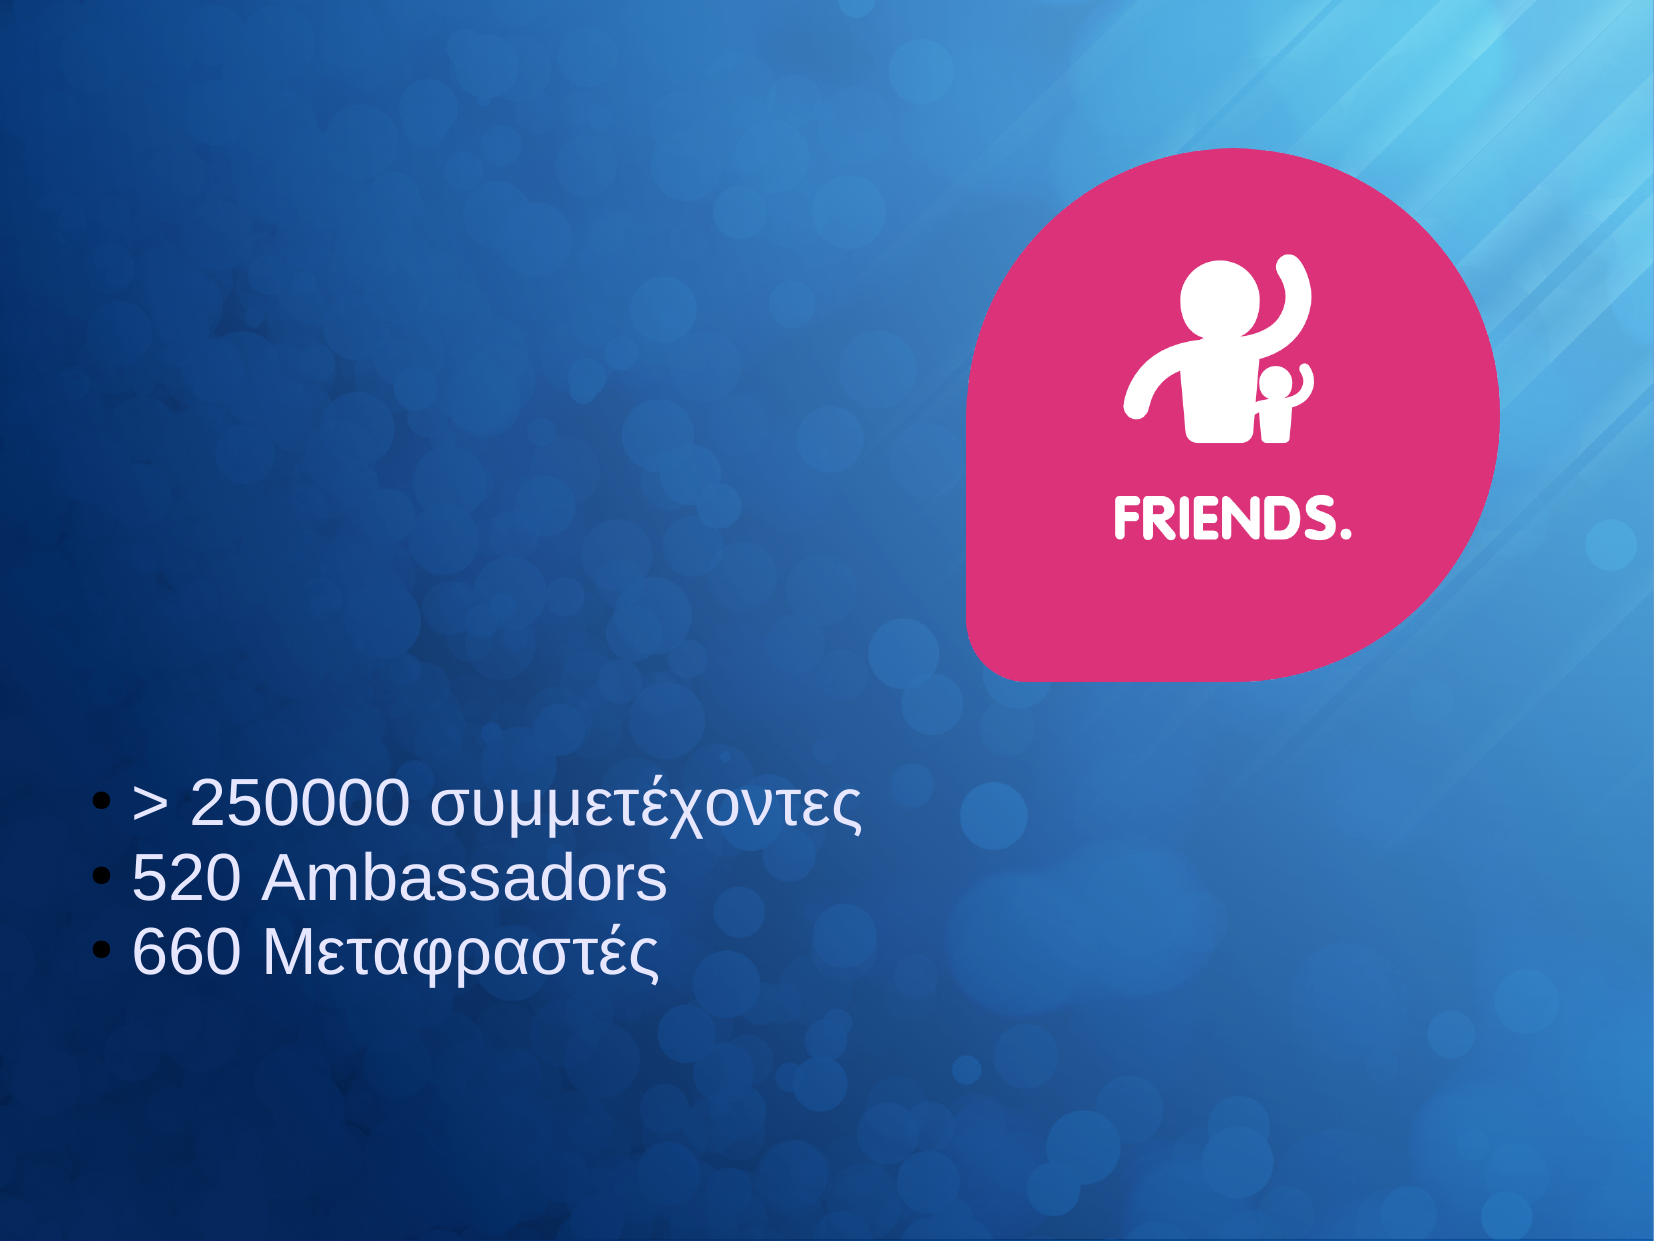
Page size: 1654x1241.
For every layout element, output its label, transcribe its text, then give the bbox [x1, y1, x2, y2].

picture [0, 0, 1654, 1241]
text_box > 250000 συμμετέχοντες 520 Ambassadors 660 Μεταφραστές [89, 487, 1578, 1192]
